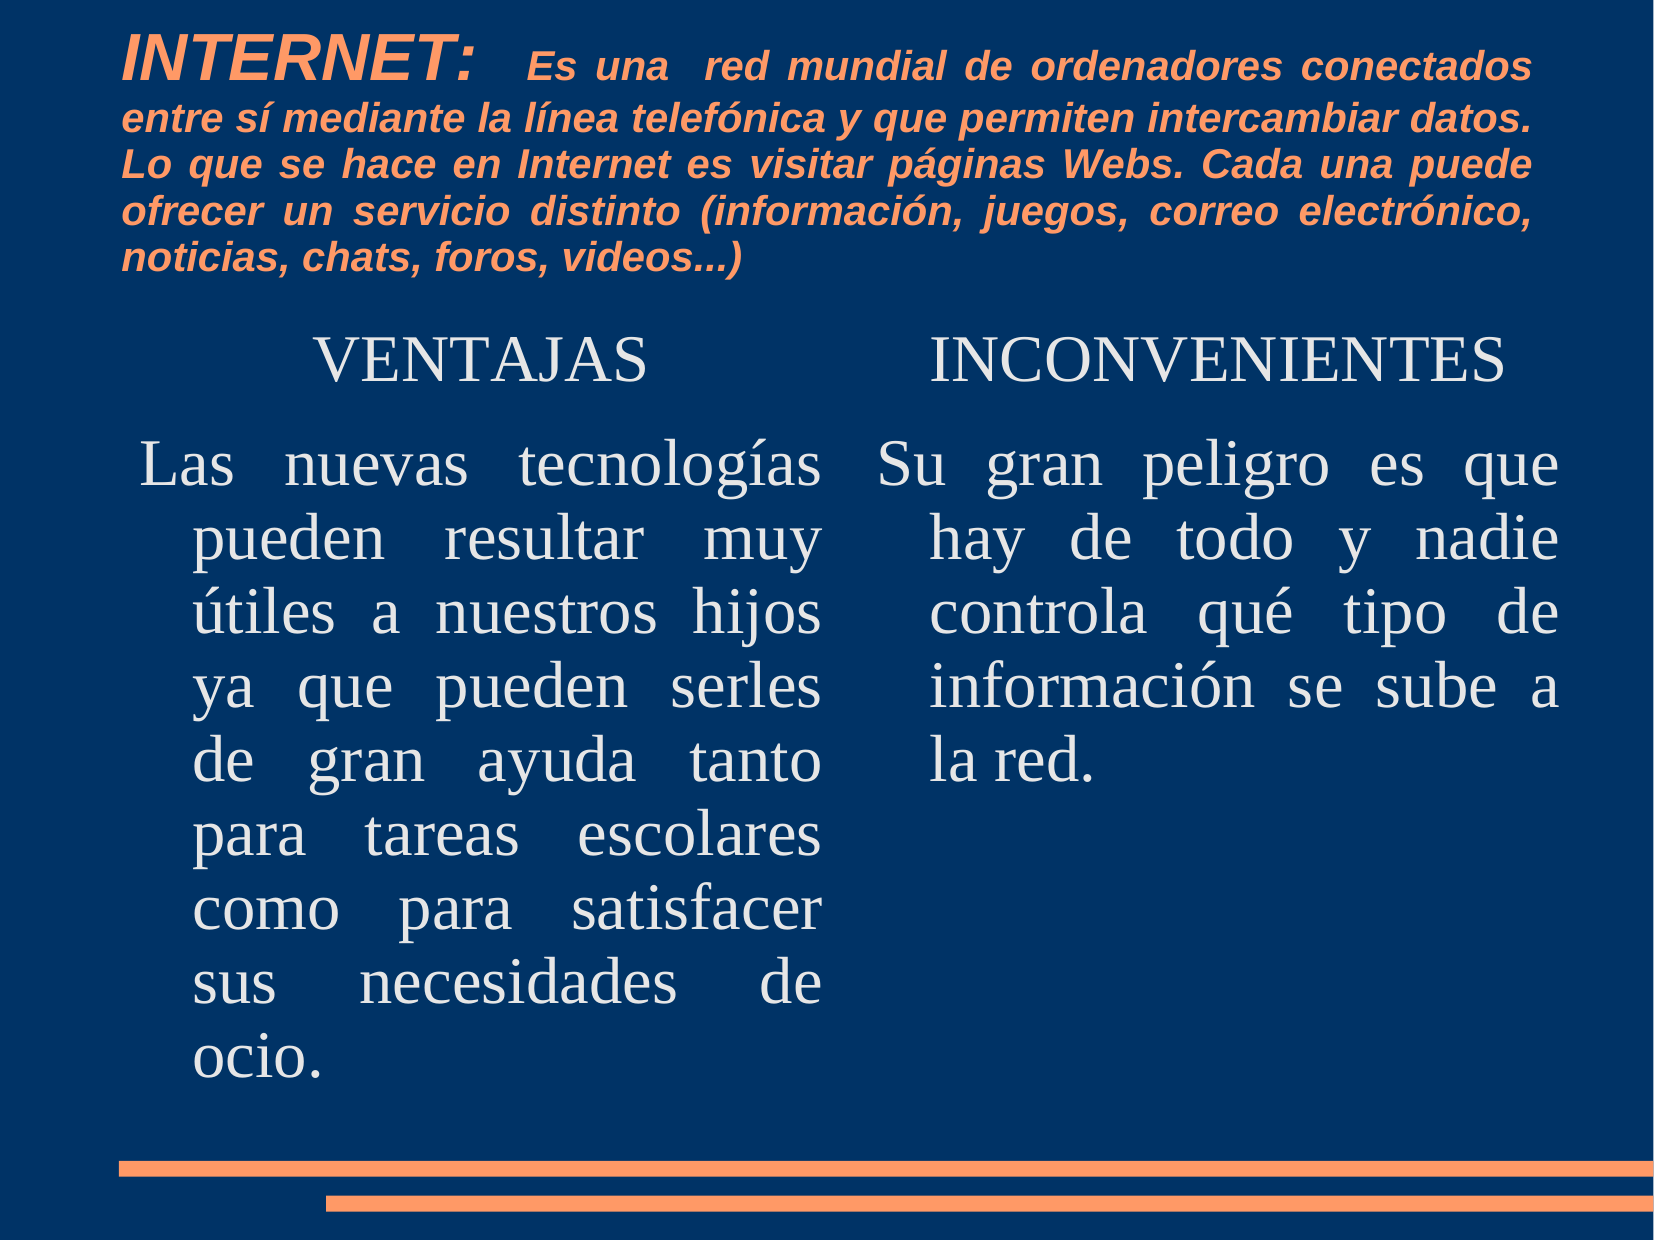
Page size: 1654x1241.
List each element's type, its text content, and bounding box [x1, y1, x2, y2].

title INTERNET: Es una red mundial de ordenadores conectados entre sí mediante la línea telefónica y que permiten intercambiar datos. Lo que se hace en Internet es visitar páginas Webs. Cada una puede ofrecer un servicio distinto (información, juegos, correo electrónico, noticias, chats, foros, videos...) [121, 19, 1534, 281]
list INCONVENIENTES Su gran peligro es que hay de todo y nadie controla qué tipo de información se sube a la red. [858, 322, 1562, 1118]
list VENTAJAS Las nuevas tecnologías pueden resultar muy útiles a nuestros hijos ya que pueden serles de gran ayuda tanto para tareas escolares como para satisfacer sus necesidades de ocio. [121, 322, 824, 1160]
